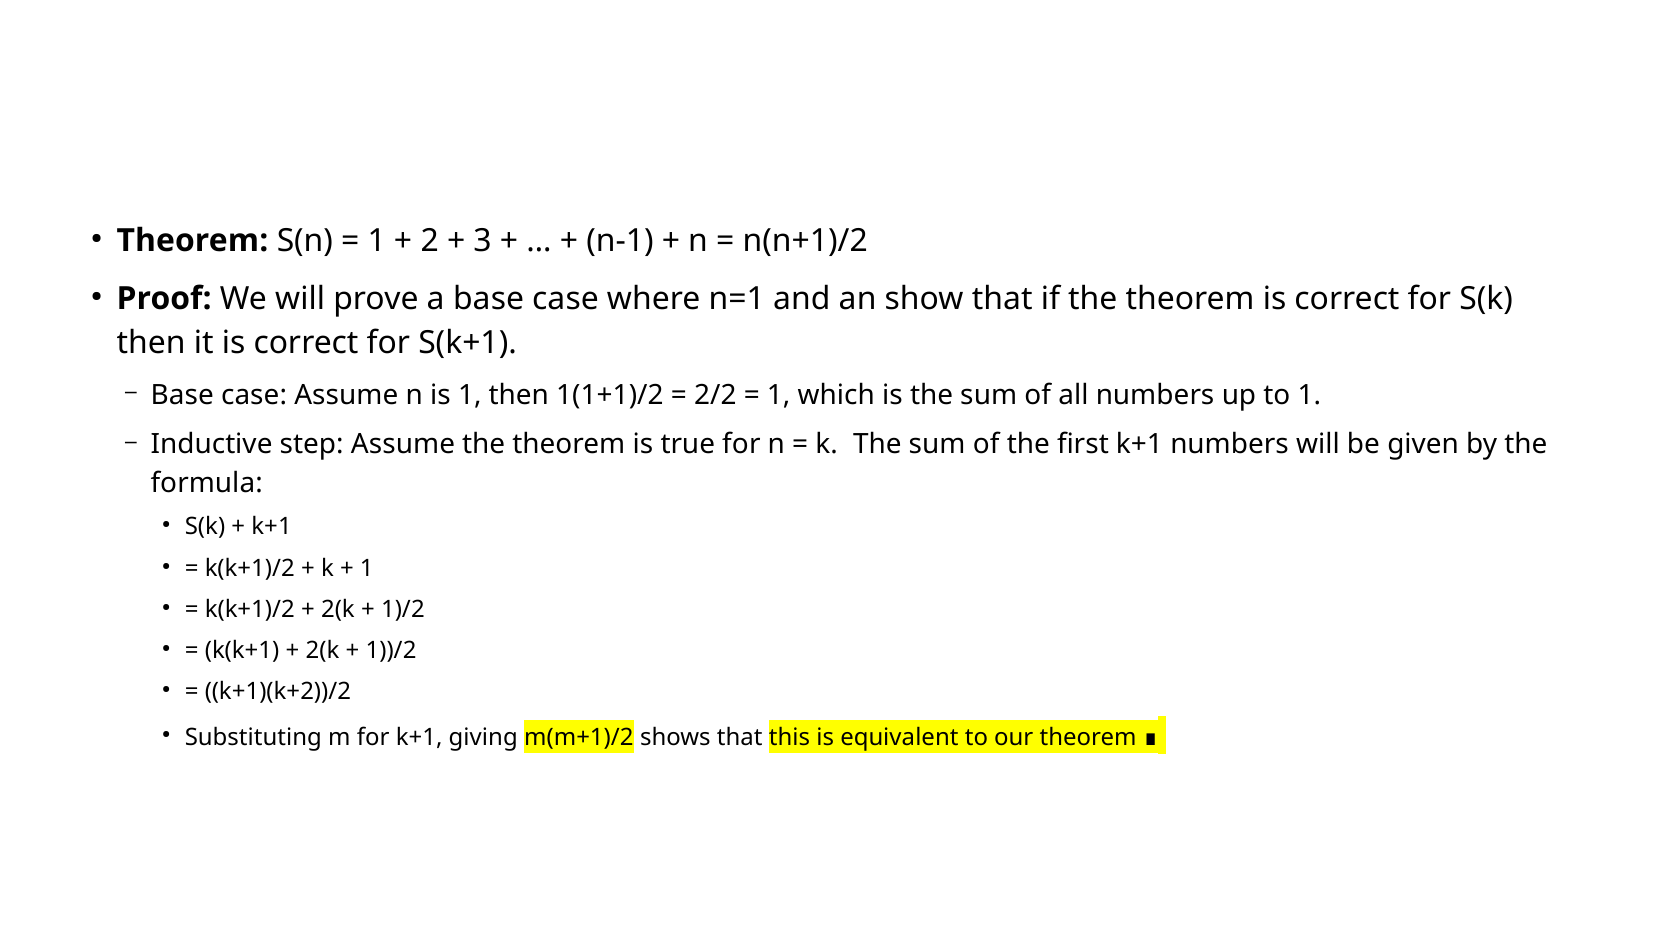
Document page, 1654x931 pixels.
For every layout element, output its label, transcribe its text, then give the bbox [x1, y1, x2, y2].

list Theorem: S(n) = 1 + 2 + 3 + … + (n-1) + n = n(n+1)/2 Proof: We will prove a base case where n=1 and an show that if the theorem is correct for S(k) then it is correct for S(k+1). Base case: Assume n is 1, then 1(1+1)/2 = 2/2 = 1, which is the sum of all numbers up to 1. Inductive step: Assume the theorem is true for n = k. The sum of the first k+1 numbers will be given by the formula: S(k) + k+1 = k(k+1)/2 + k + 1 = k(k+1)/2 + 2(k + 1)/2 = (k(k+1) + 2(k + 1))/2 = ((k+1)(k+2))/2 Substituting m for k+1, giving m(m+1)/2 shows that this is equivalent to our theorem ∎ [82, 217, 1571, 758]
